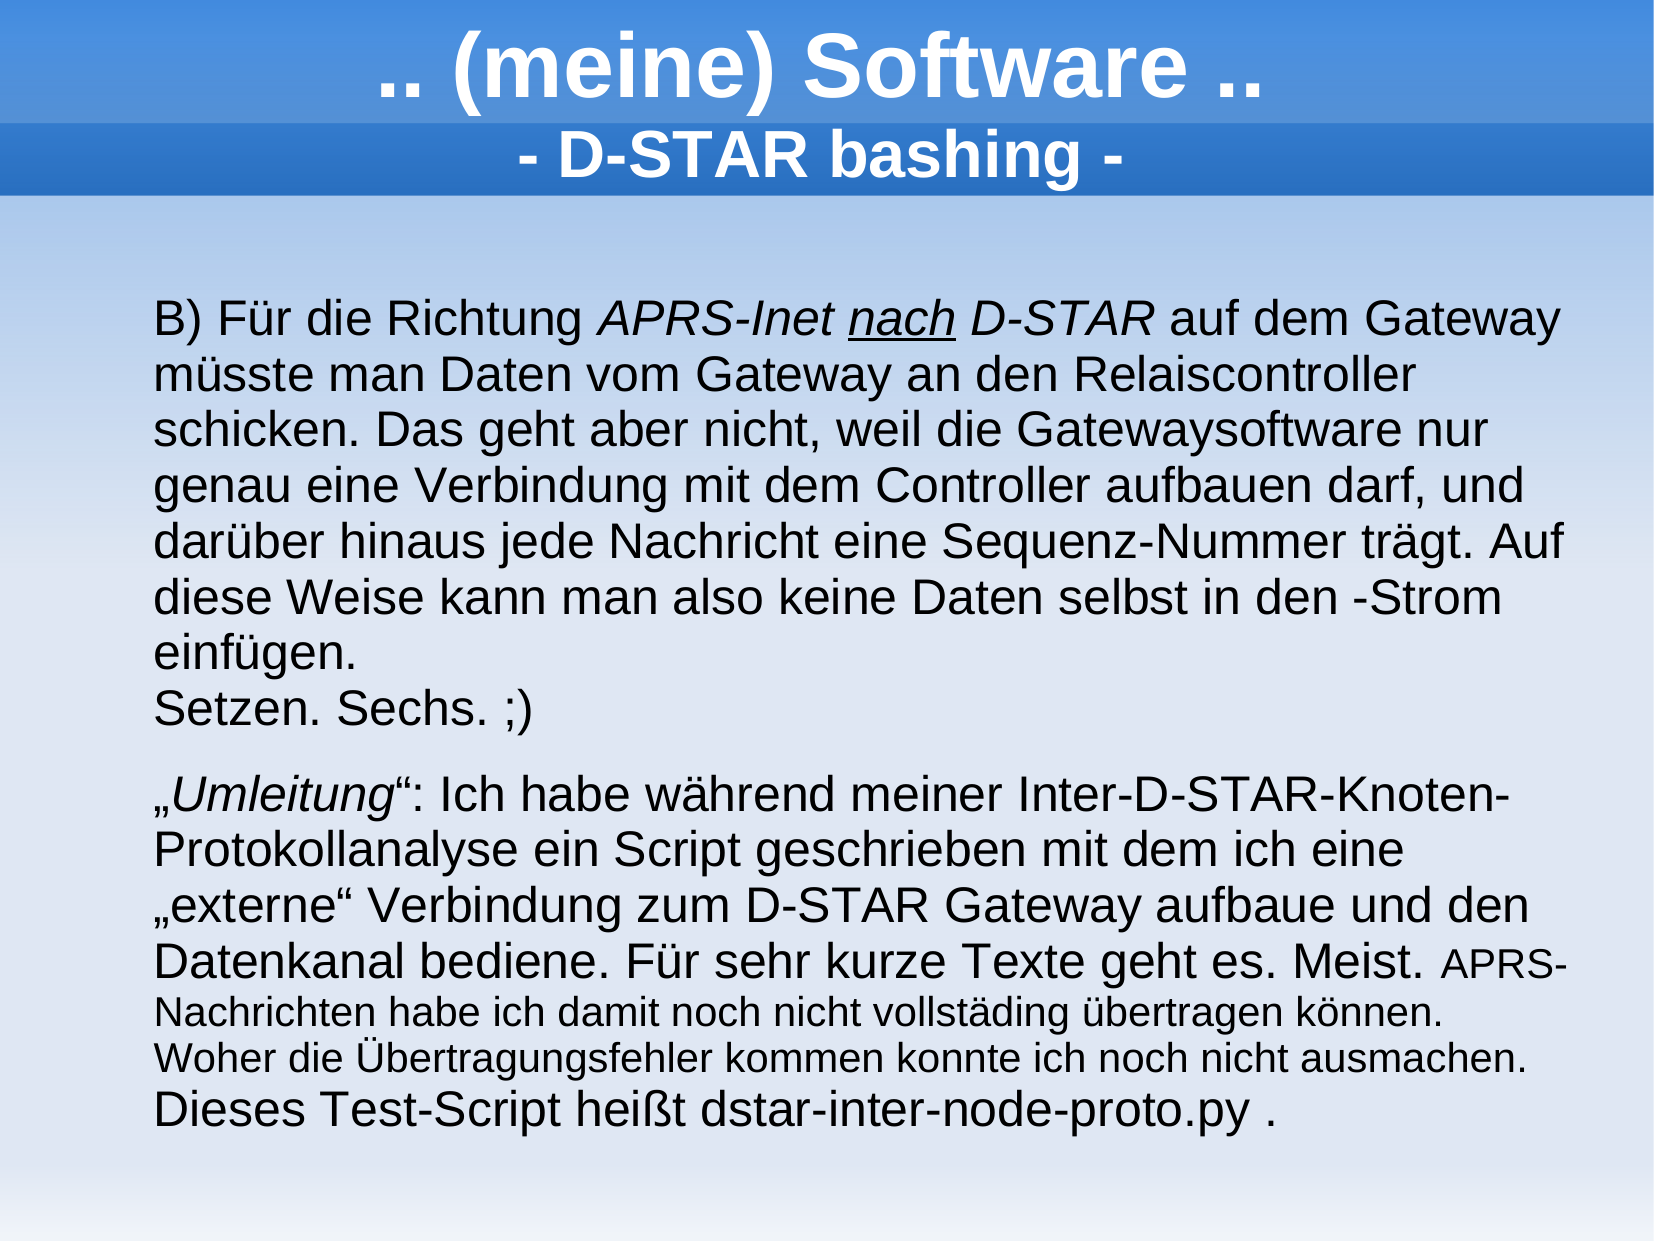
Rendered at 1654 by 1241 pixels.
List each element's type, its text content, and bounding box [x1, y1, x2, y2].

list B) Für die Richtung APRS-Inet nach D-STAR auf dem Gateway müsste man Daten vom Gateway an den Relaiscontroller schicken. Das geht aber nicht, weil die Gatewaysoftware nur genau eine Verbindung mit dem Controller aufbauen darf, und darüber hinaus jede Nachricht eine Sequenz-Nummer trägt. Auf diese Weise kann man also keine Daten selbst in den -Strom einfügen. Setzen. Sechs. ;) „Umleitung“: Ich habe während meiner Inter-D-STAR-Knoten-Protokollanalyse ein Script geschrieben mit dem ich eine „externe“ Verbindung zum D-STAR Gateway aufbaue und den Datenkanal bediene. Für sehr kurze Texte geht es. Meist. APRS-Nachrichten habe ich damit noch nicht vollstäding übertragen können. Woher die Übertragungsfehler kommen konnte ich noch nicht ausmachen. Dieses Test-Script heißt dstar-inter-node-proto.py . [82, 290, 1571, 1138]
title .. (meine) Software .. - D-STAR bashing - [76, 7, 1565, 200]
picture [0, 0, 1654, 1241]
